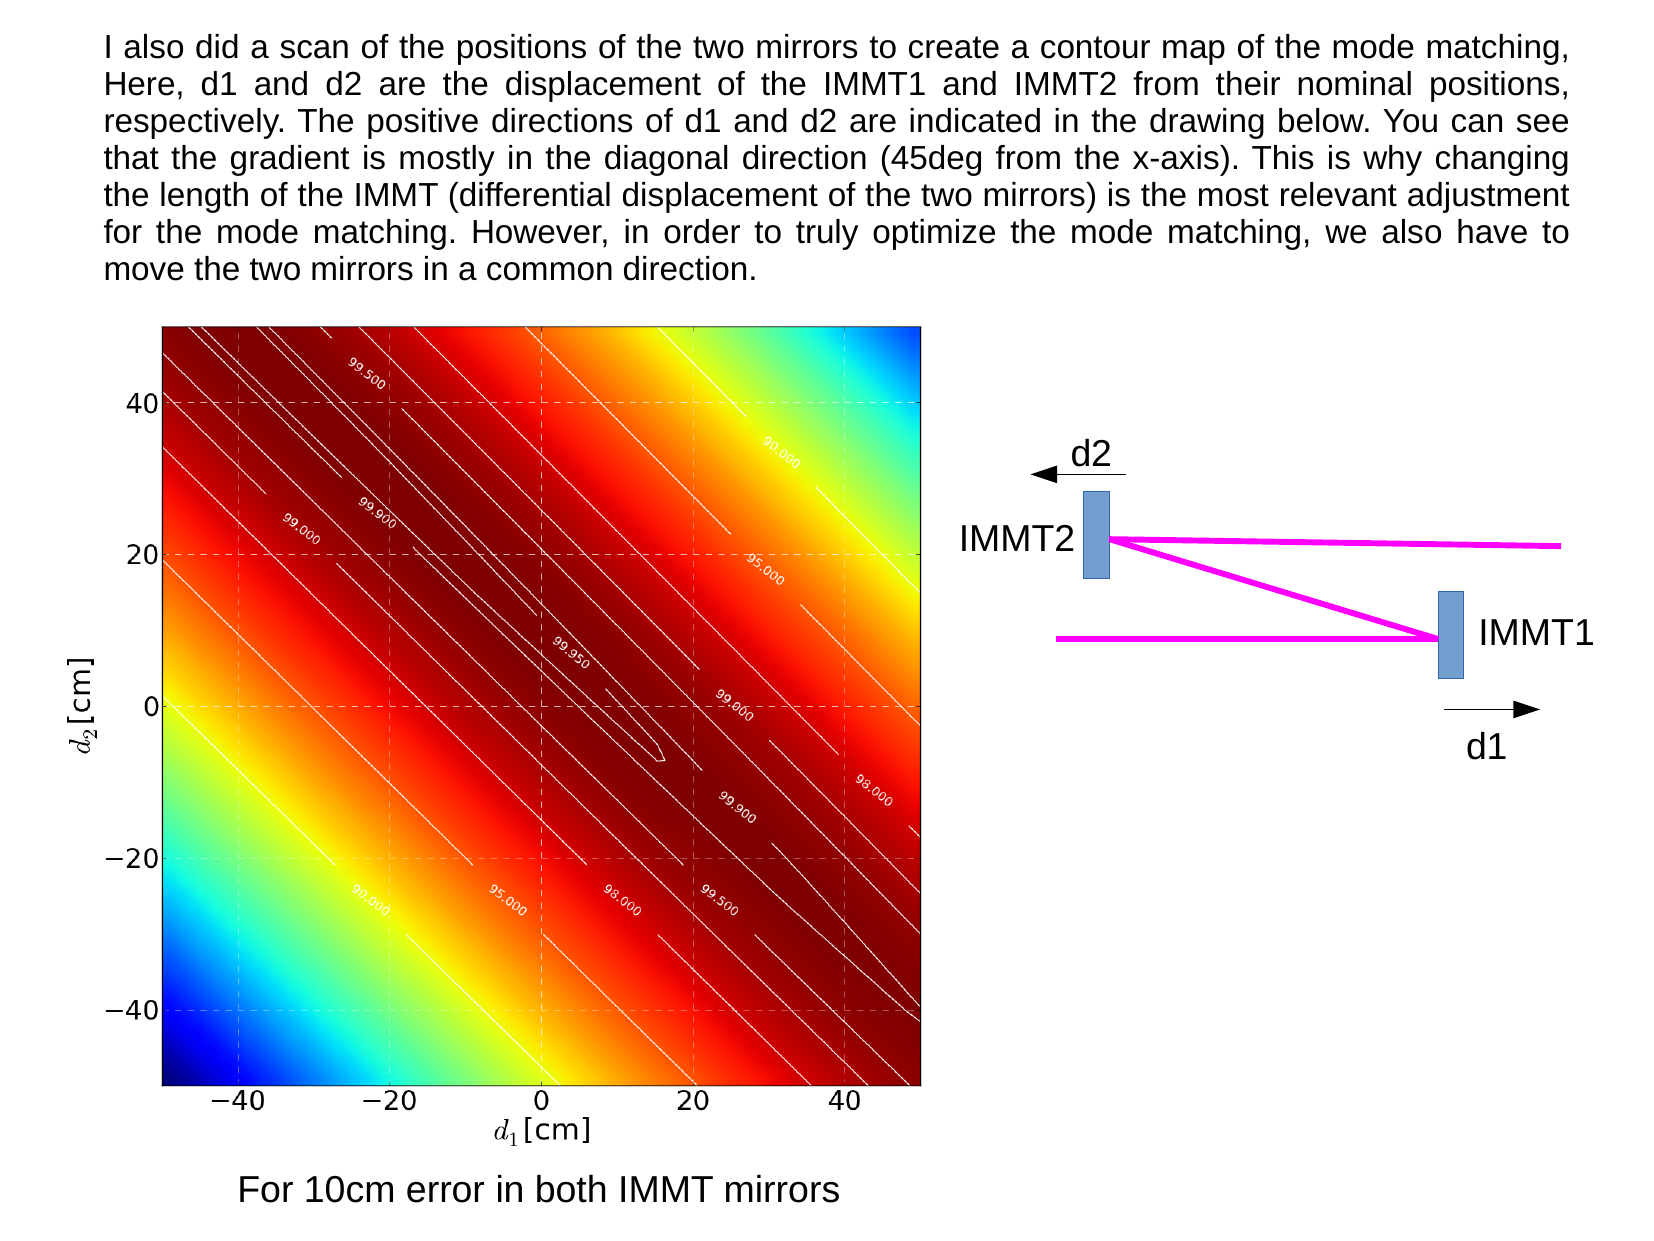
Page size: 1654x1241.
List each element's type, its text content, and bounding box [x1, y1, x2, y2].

text_box IMMT2 [943, 509, 1091, 567]
text_box [1438, 591, 1464, 679]
text_box d2 [1055, 425, 1127, 474]
text_box For 10cm error in both IMMT mirrors [222, 1161, 856, 1219]
text_box [1083, 491, 1110, 579]
text_box I also did a scan of the positions of the two mirrors to create a contour map of the mode matching, Here, d1 and d2 are the displacement of the IMMT1 and IMMT2 from their nominal positions, respectively. The positive directions of d1 and d2 are indicated in the drawing below. You can see that the gradient is mostly in the diagonal direction (45deg from the x-axis). This is why changing the length of the IMMT (differential displacement of the two mirrors) is the most relevant adjustment for the mode matching. However, in order to truly optimize the mode matching, we also have to move the two mirrors in a common direction. [88, 21, 1590, 299]
text_box IMMT1 [1463, 603, 1611, 661]
text_box d2 [1058, 475, 1127, 482]
text_box d1 [1451, 717, 1523, 775]
picture [47, 320, 957, 1155]
